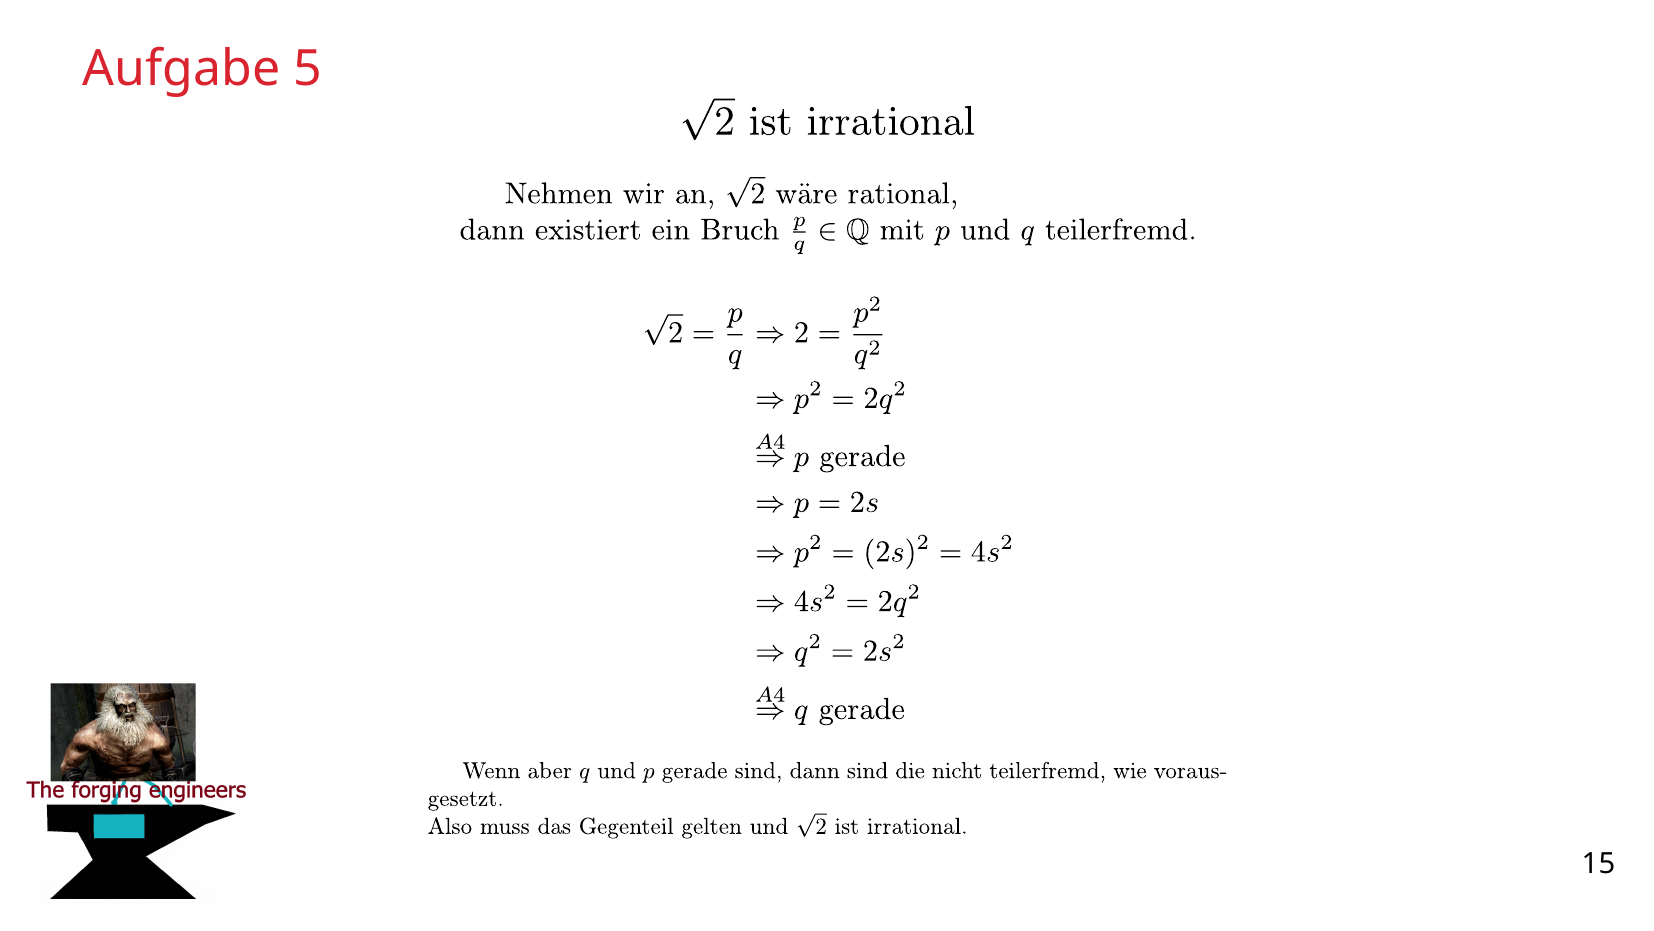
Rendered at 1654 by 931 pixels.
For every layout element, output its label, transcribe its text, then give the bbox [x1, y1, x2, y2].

picture [677, 97, 976, 142]
picture [17, 679, 254, 916]
picture [427, 761, 1227, 839]
picture [641, 295, 1013, 727]
picture [459, 177, 1195, 254]
title Aufgabe 5 [82, 37, 1571, 95]
